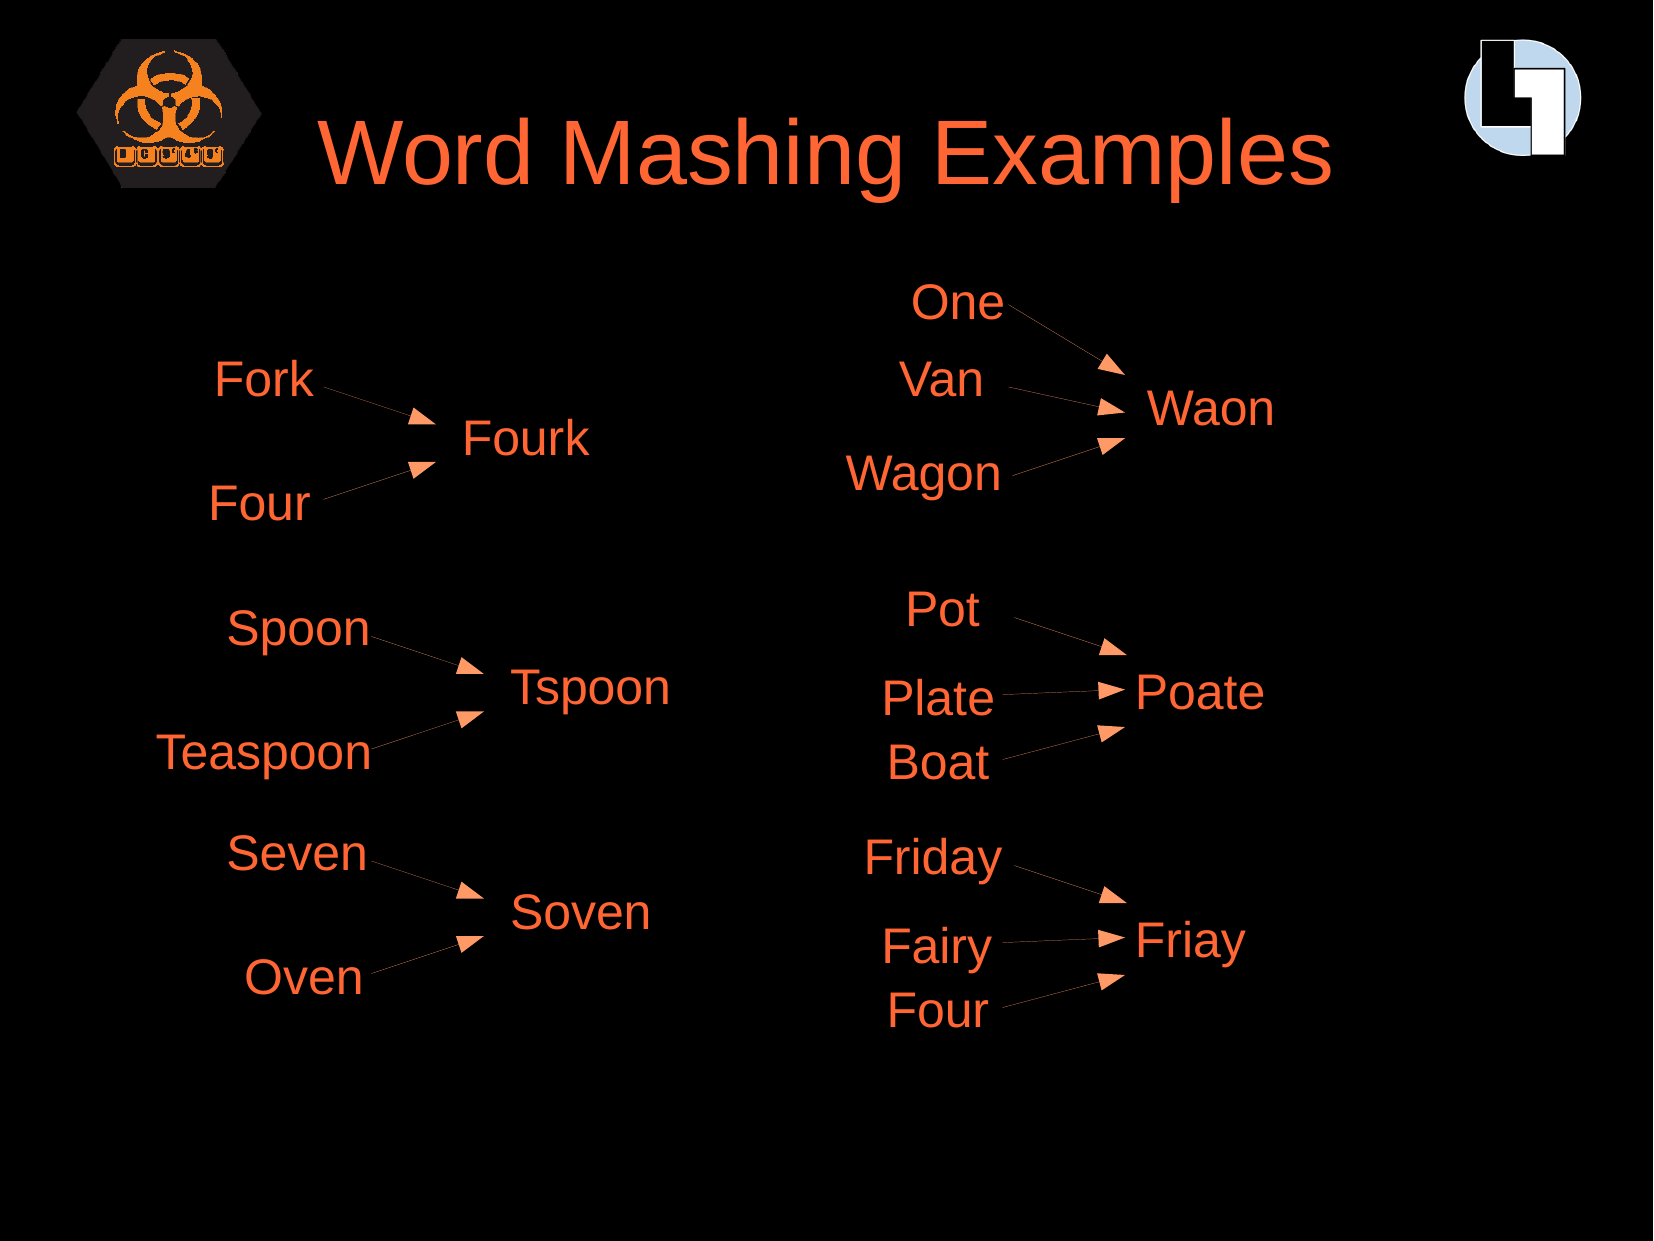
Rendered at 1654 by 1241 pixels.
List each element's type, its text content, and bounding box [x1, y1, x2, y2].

text_box Friday [848, 822, 1018, 893]
text_box Seven [211, 817, 383, 889]
text_box Oven [229, 941, 379, 1013]
text_box Soven [495, 876, 667, 948]
text_box Van [884, 343, 999, 415]
text_box Tspoon [495, 652, 686, 723]
text_box One [895, 266, 1021, 338]
text_box Plate [866, 662, 1010, 734]
text_box Waon [1132, 373, 1291, 444]
text_box Fourk [447, 402, 605, 474]
text_box Four [193, 467, 326, 539]
text_box Wagon [830, 438, 1018, 509]
text_box Poate [1120, 656, 1281, 728]
text_box Pot [890, 574, 1017, 645]
text_box Fairy [866, 910, 1008, 982]
text_box Boat [871, 727, 1013, 798]
text_box Teaspoon [140, 717, 388, 788]
text_box Four [871, 975, 1013, 1046]
title Word Mashing Examples [82, 49, 1571, 257]
text_box Fork [199, 343, 329, 415]
text_box Spoon [211, 593, 386, 664]
text_box Friay [1120, 904, 1278, 976]
picture [1462, 37, 1583, 158]
picture [75, 37, 263, 188]
